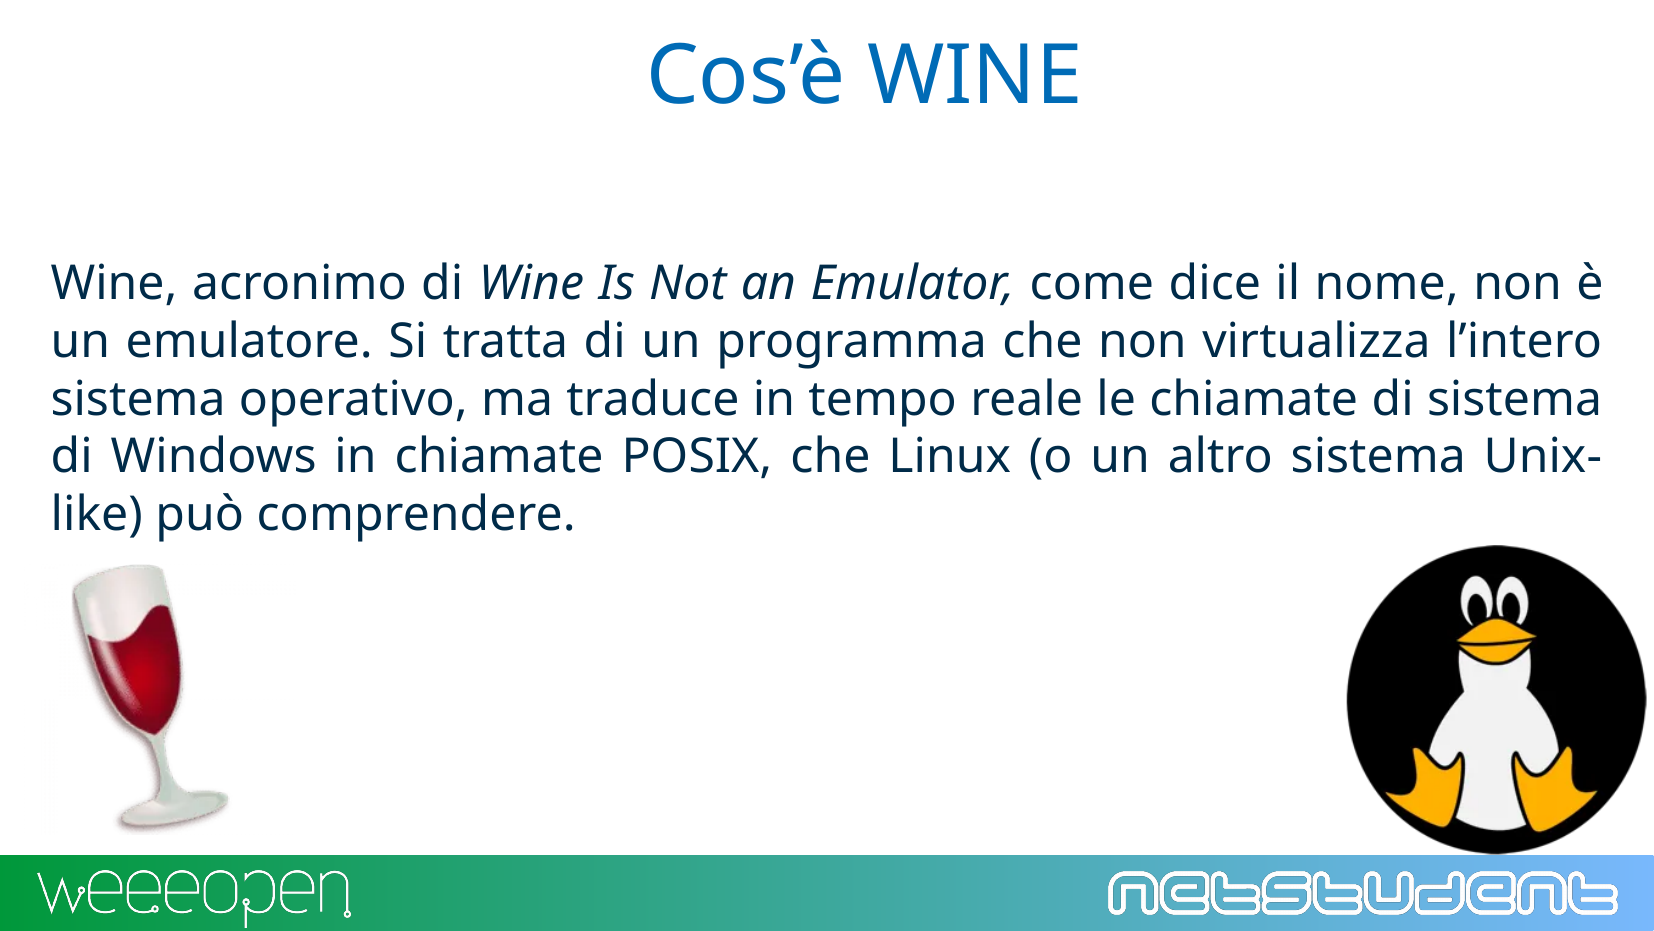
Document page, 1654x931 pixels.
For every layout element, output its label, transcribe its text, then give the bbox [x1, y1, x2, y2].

picture [37, 870, 351, 928]
title Cos’è WINE [35, 24, 1620, 148]
list Wine, acronimo di Wine Is Not an Emulator, come dice il nome, non è un emulatore. Si tratta di un programma che non virtualizza l’intero sistema operativo, ma traduce in tempo reale le chiamate di sistema di Windows in chiamate POSIX, che Linux (o un altro sistema Unix-like) può comprendere. [35, 244, 1620, 835]
picture [1108, 871, 1618, 915]
picture [24, 564, 296, 835]
picture [1342, 544, 1654, 857]
